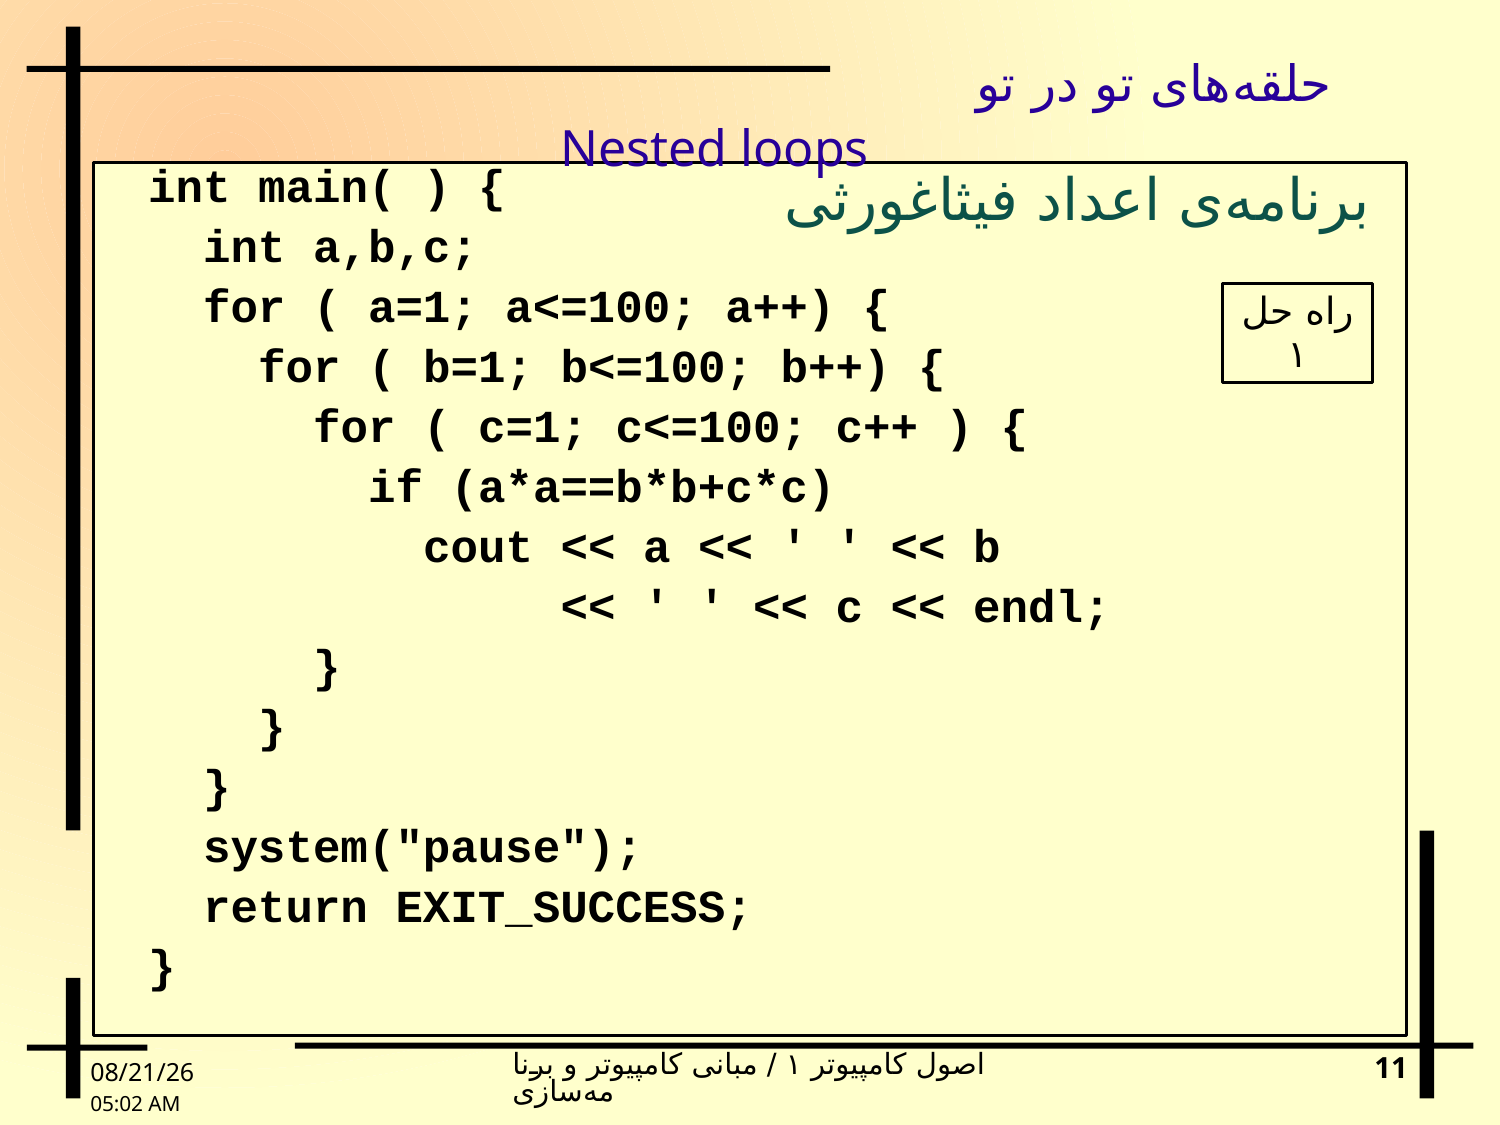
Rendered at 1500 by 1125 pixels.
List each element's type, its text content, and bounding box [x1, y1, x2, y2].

text_box راه حل ۱ [1222, 283, 1373, 358]
list int main( ) { int a,b,c; for ( a=1; a<=100; a++) { for ( b=1; b<=100; b++) { for ( c=1; c<=100; c++ ) { if (a*a==b*b+c*c) cout << a << ' ' << b << ' ' << c << endl; } } } system("pause"); return EXIT_SUCCESS; } [93, 178, 1407, 1036]
title حلقه‌‌های تو در تو Nested loops [74, 58, 1356, 178]
list برنامه‌ی اعداد فیثاغورثی [105, 166, 1423, 279]
